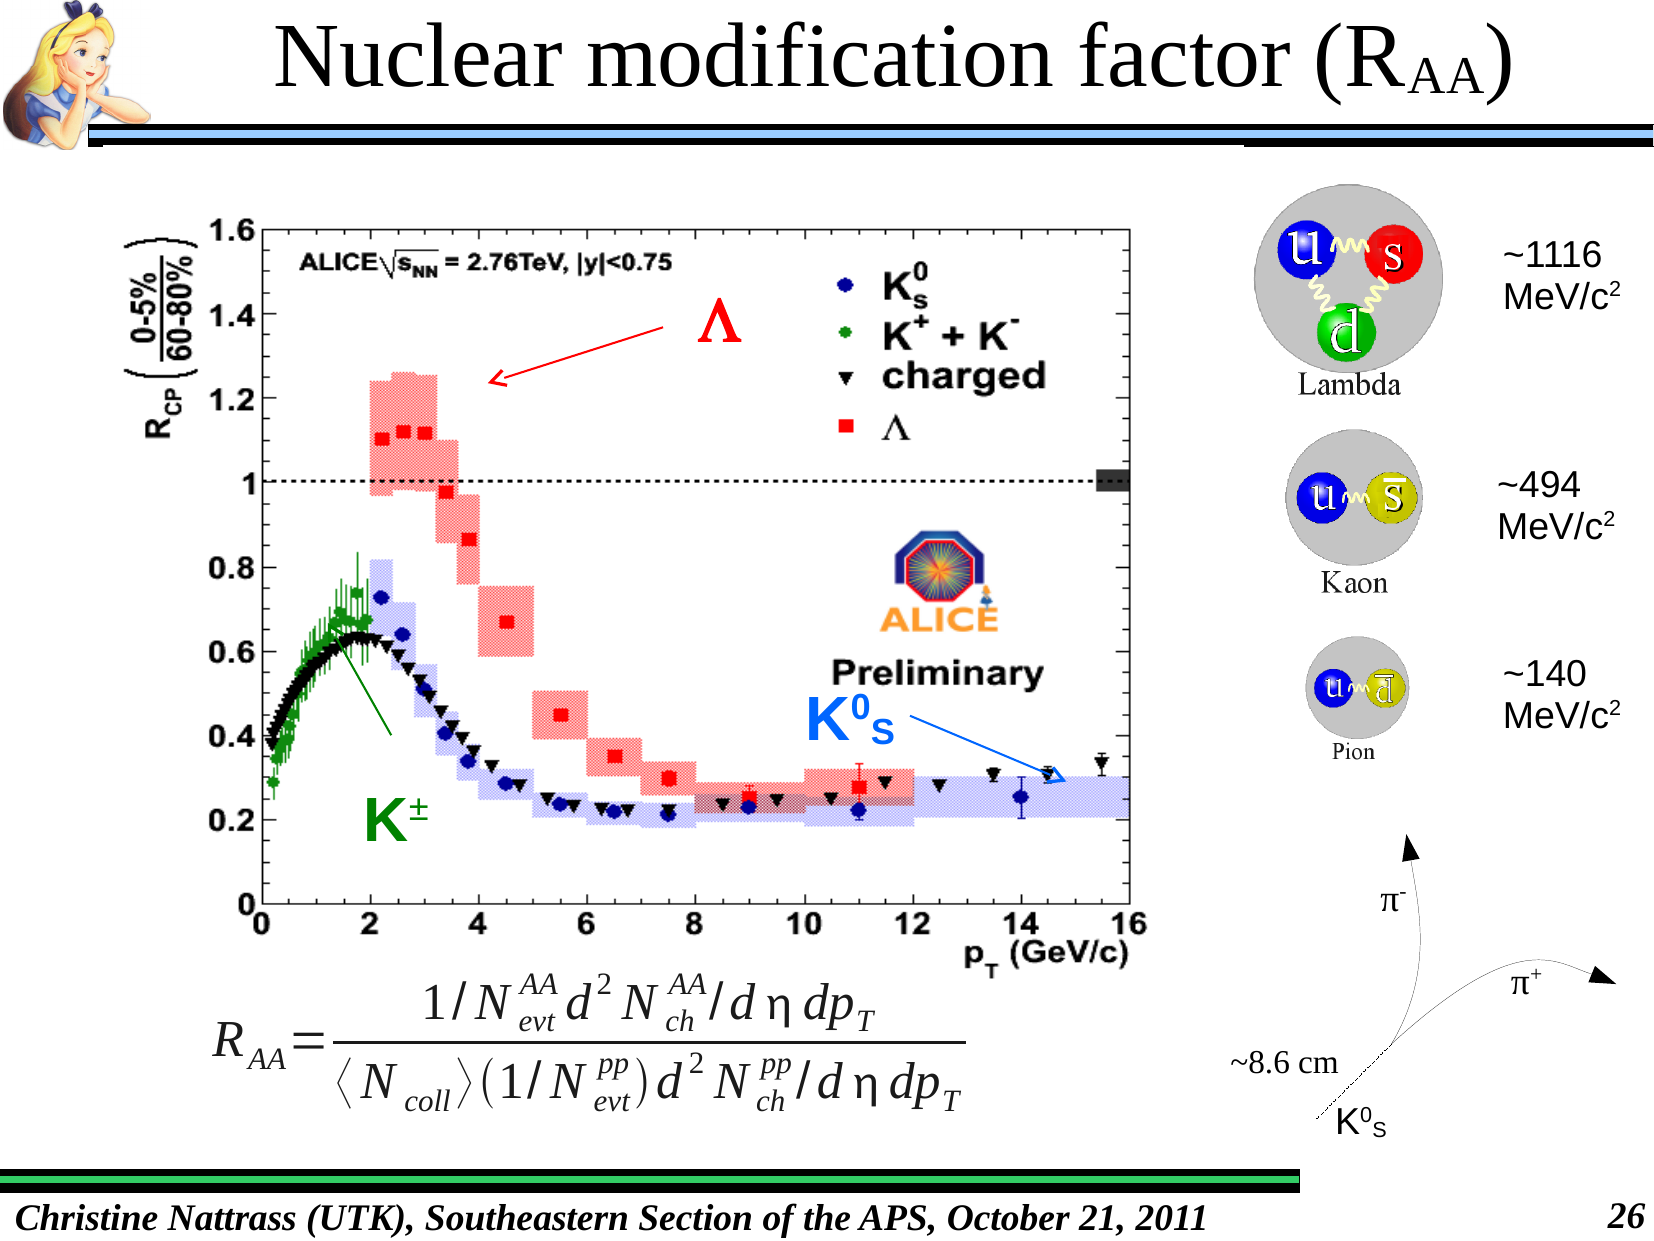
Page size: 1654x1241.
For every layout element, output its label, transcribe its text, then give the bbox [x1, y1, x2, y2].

text_box ~140 MeV/c2 [1488, 645, 1642, 746]
text_box ~1116 MeV/c2 [1488, 225, 1642, 327]
text_box [1395, 1012, 1426, 1039]
text_box K0S [1320, 1093, 1471, 1164]
text_box π- [1365, 870, 1441, 929]
text_box K0S [790, 670, 910, 761]
text_box K± [349, 772, 444, 862]
picture [1278, 421, 1429, 597]
text_box ~494 MeV/c2 [1482, 456, 1636, 557]
picture [3, 0, 1244, 989]
picture [1300, 631, 1414, 764]
text_box π+ [1496, 953, 1572, 1012]
picture [1249, 179, 1445, 402]
chart [202, 966, 976, 1118]
text_box L [683, 270, 757, 361]
text_box [976, 1012, 1426, 1088]
text_box ~8.6 cm [1215, 1036, 1366, 1088]
title Nuclear modification factor (RAA) [181, 0, 1607, 107]
